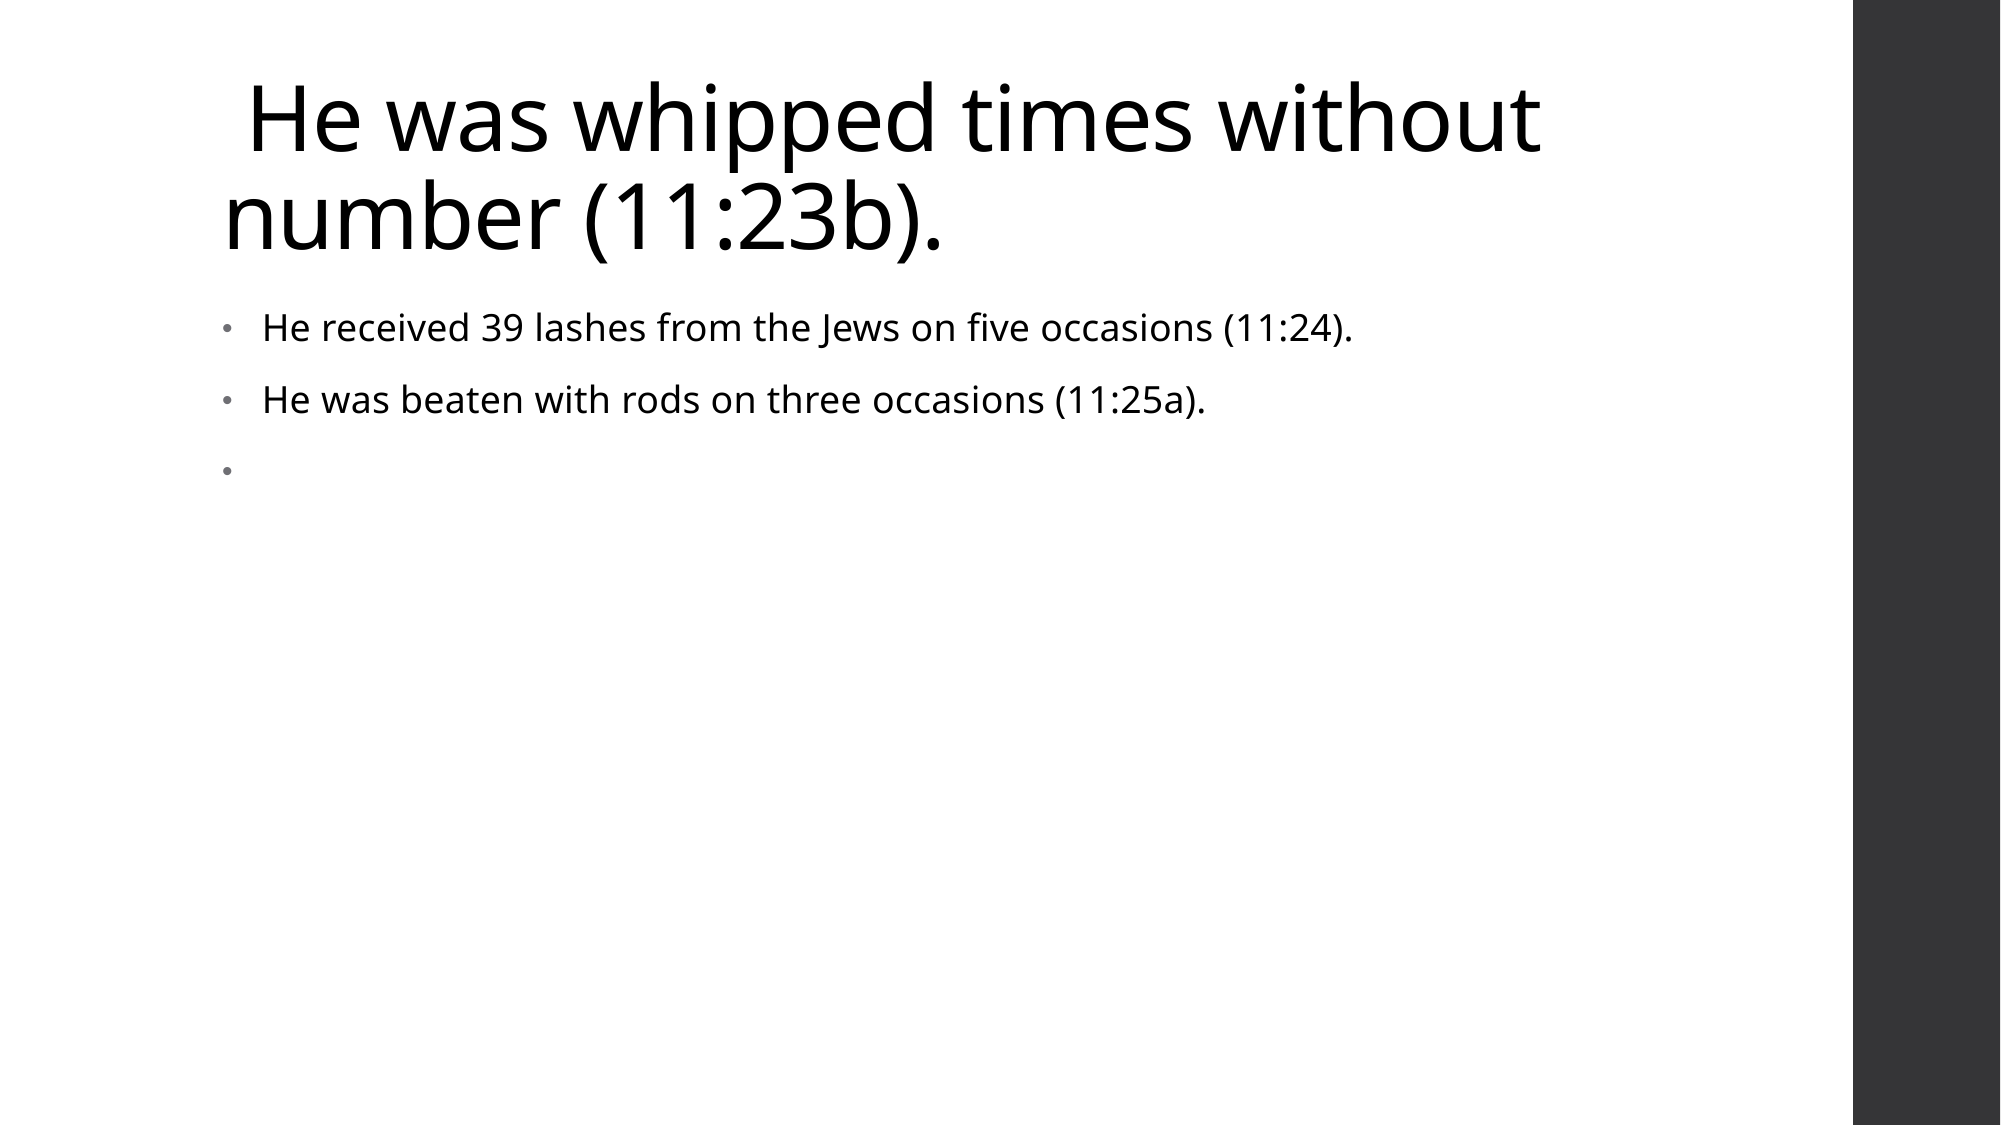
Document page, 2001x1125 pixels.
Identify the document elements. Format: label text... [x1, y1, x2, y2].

list He received 39 lashes from the Jews on five occasions (11:24). He was beaten with rods on three occasions (11:25a). [206, 299, 1617, 1014]
title He was whipped times without number (11:23b). [206, 60, 1797, 278]
